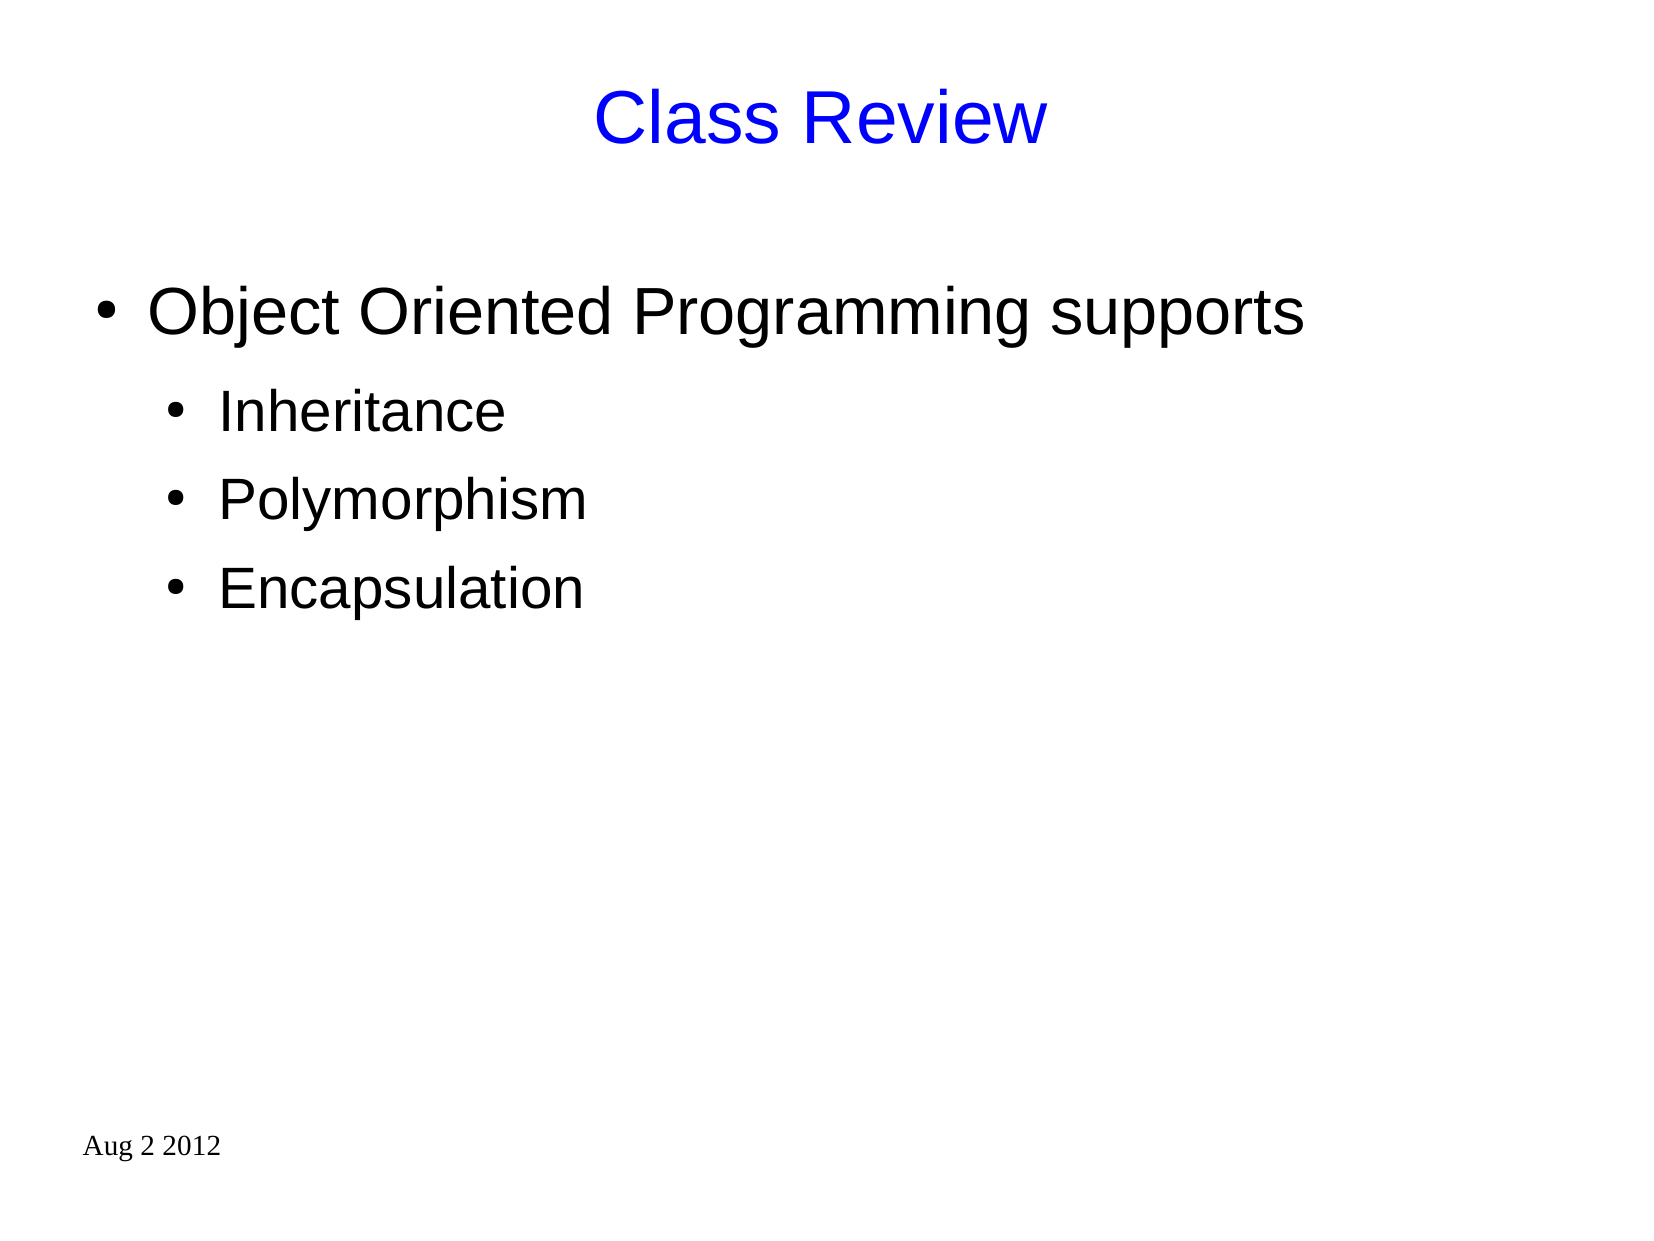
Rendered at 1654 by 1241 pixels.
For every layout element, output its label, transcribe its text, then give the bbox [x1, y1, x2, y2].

title Class Review [76, 58, 1565, 178]
list Object Oriented Programming supports Inheritance Polymorphism Encapsulation [76, 274, 1565, 1093]
